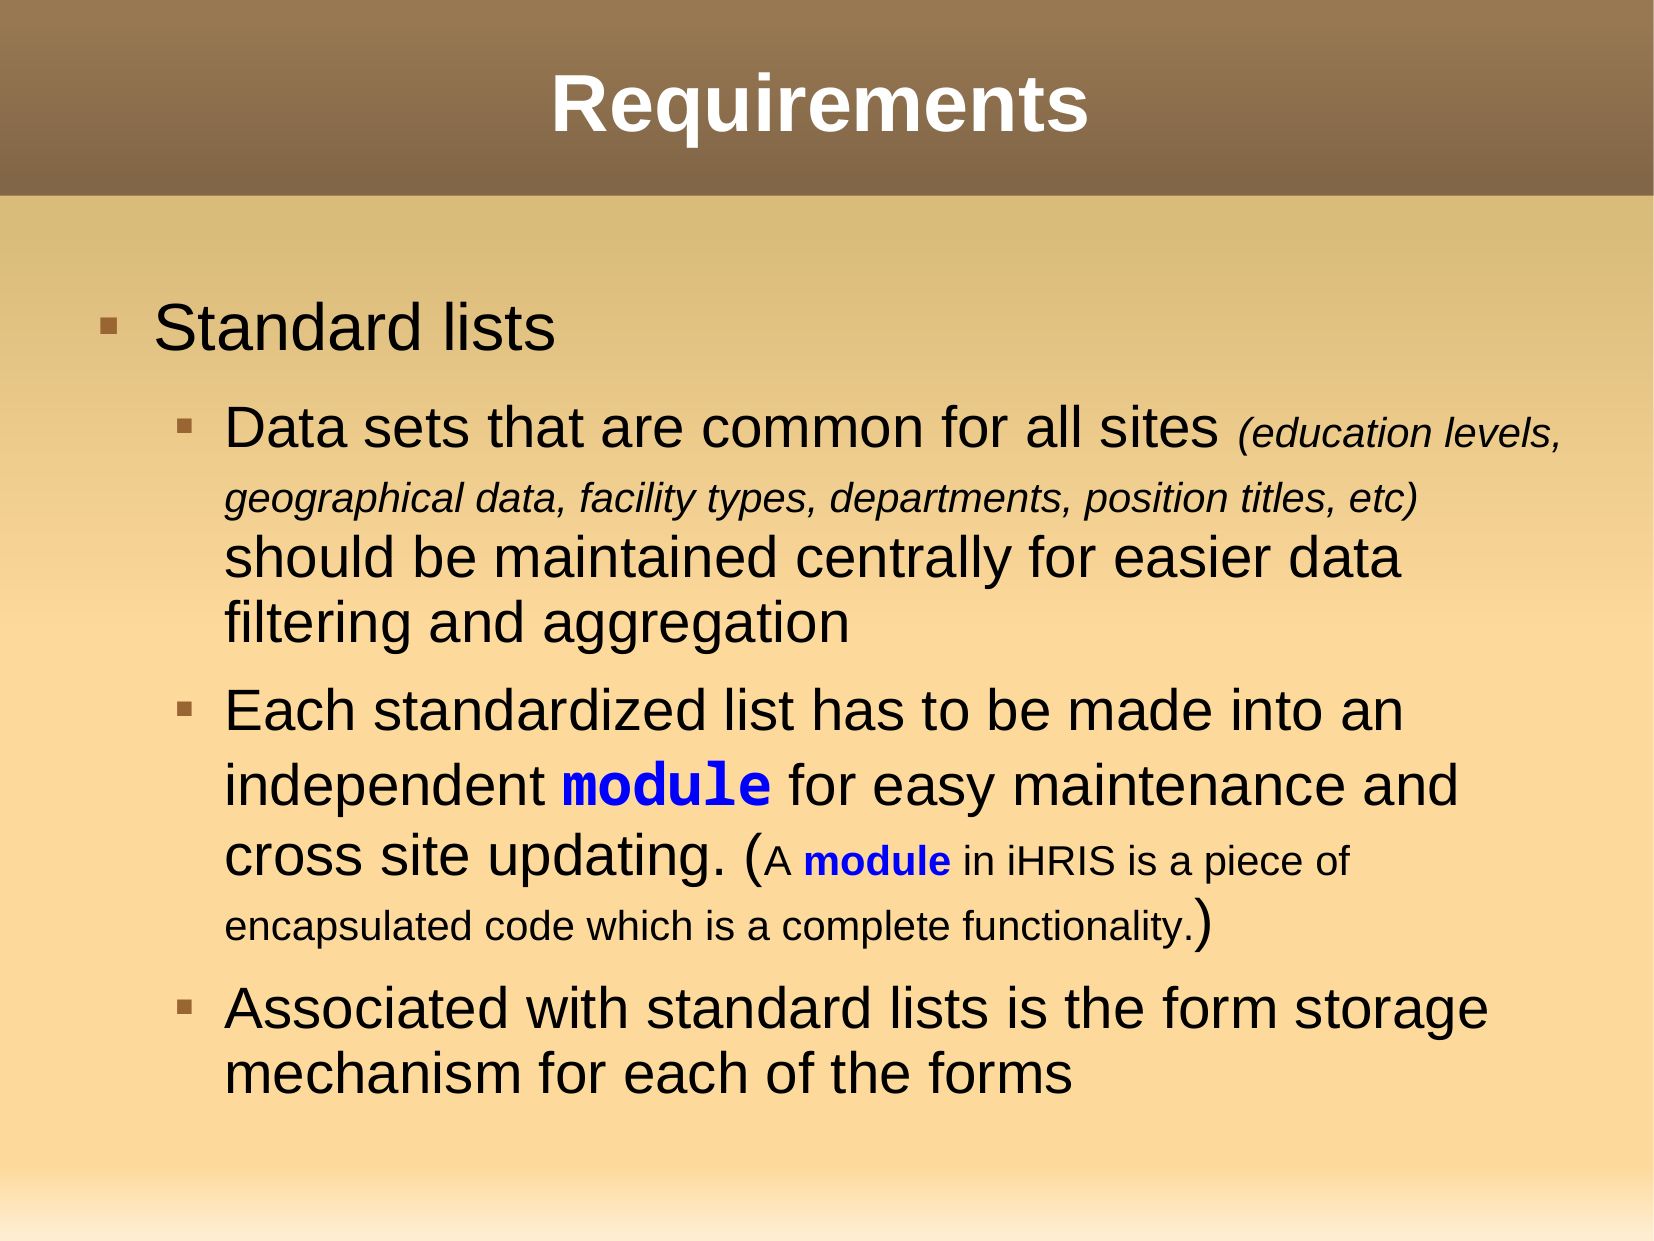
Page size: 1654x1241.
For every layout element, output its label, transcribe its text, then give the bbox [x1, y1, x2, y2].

picture [0, 0, 1654, 1241]
list Standard lists Data sets that are common for all sites (education levels, geographical data, facility types, departments, position titles, etc) should be maintained centrally for easier data filtering and aggregation Each standardized list has to be made into an independent module for easy maintenance and cross site updating. (A module in iHRIS is a piece of encapsulated code which is a complete functionality.) Associated with standard lists is the form storage mechanism for each of the forms [82, 290, 1571, 1109]
title Requirements [76, 0, 1565, 208]
